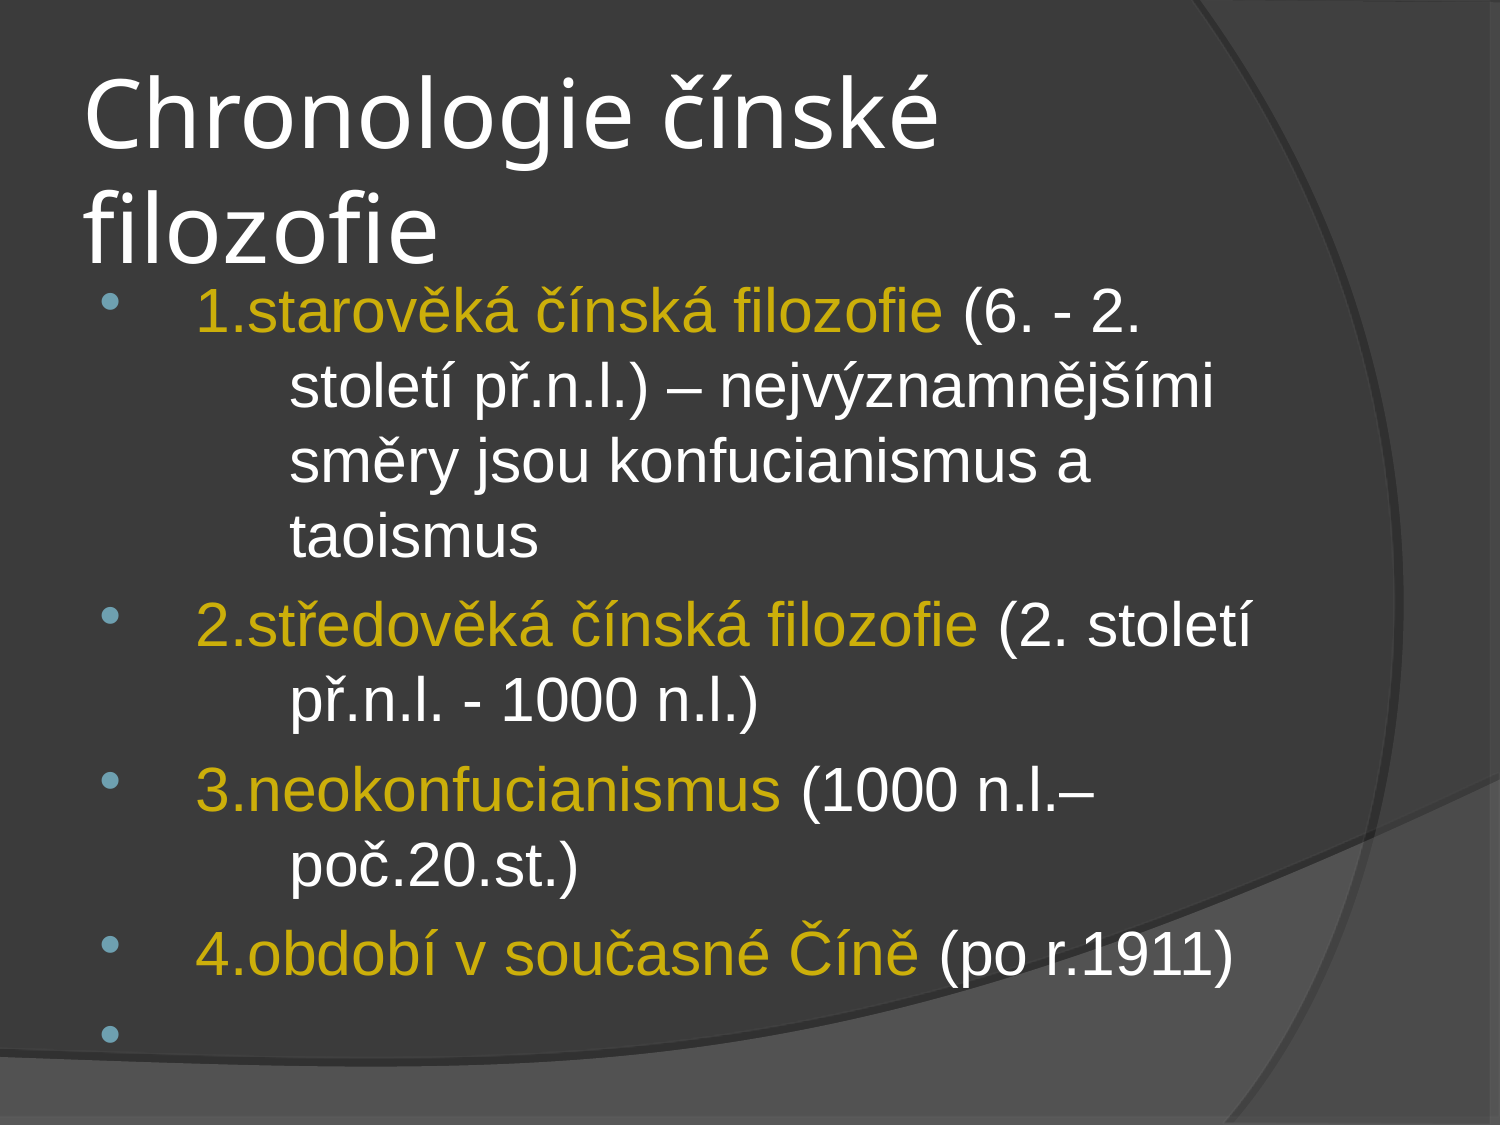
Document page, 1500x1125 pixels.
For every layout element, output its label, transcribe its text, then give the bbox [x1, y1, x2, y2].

list 1.starověká čínská filozofie (6. - 2. století př.n.l.) – nejvýznamnějšími směry jsou konfucianismus a taoismus 2.středověká čínská filozofie (2. století př.n.l. - 1000 n.l.) 3.neokonfucianismus (1000 n.l.– poč.20.st.) 4.období v současné Číně (po r.1911) [75, 262, 1300, 1005]
title Chronologie čínské filozofie [75, 45, 1300, 233]
